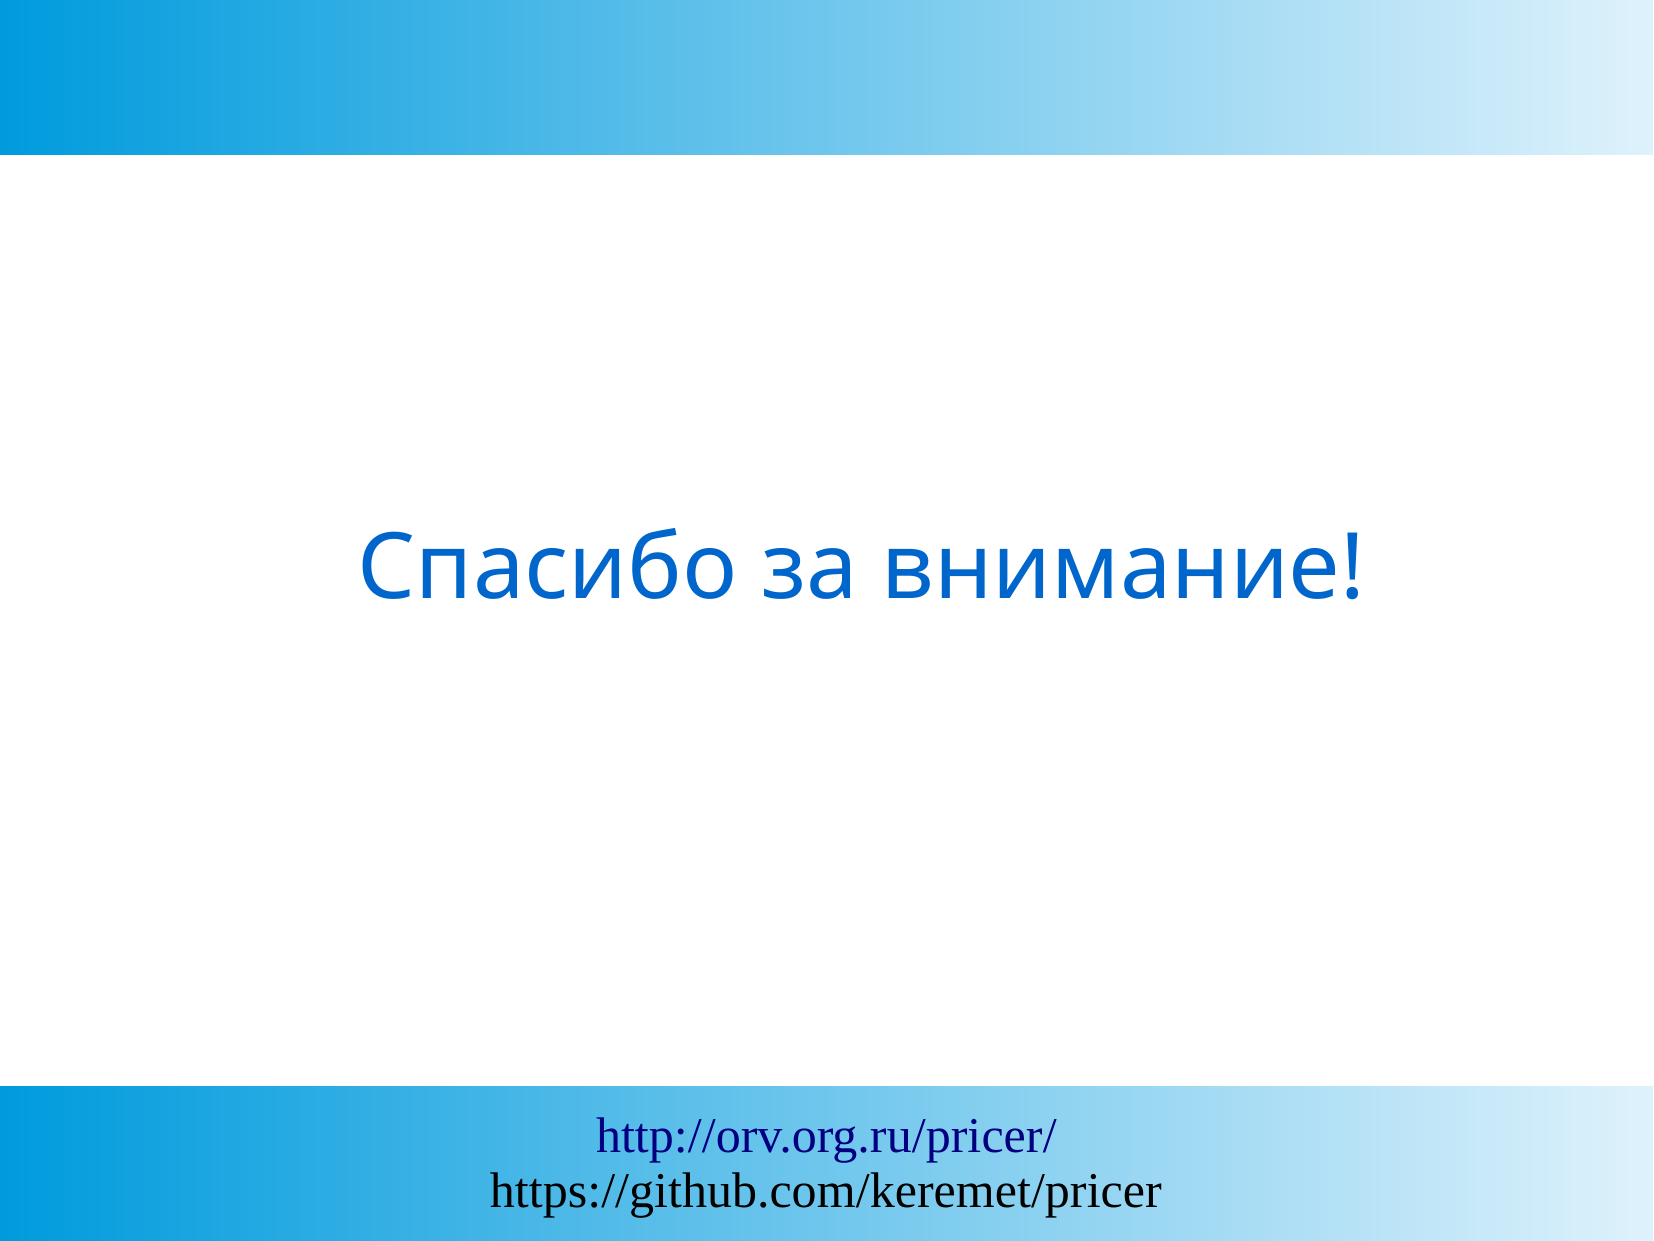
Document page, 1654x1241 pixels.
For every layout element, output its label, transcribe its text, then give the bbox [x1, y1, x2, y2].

title [82, 48, 1571, 156]
list Спасибо за внимание! [82, 290, 1571, 1010]
